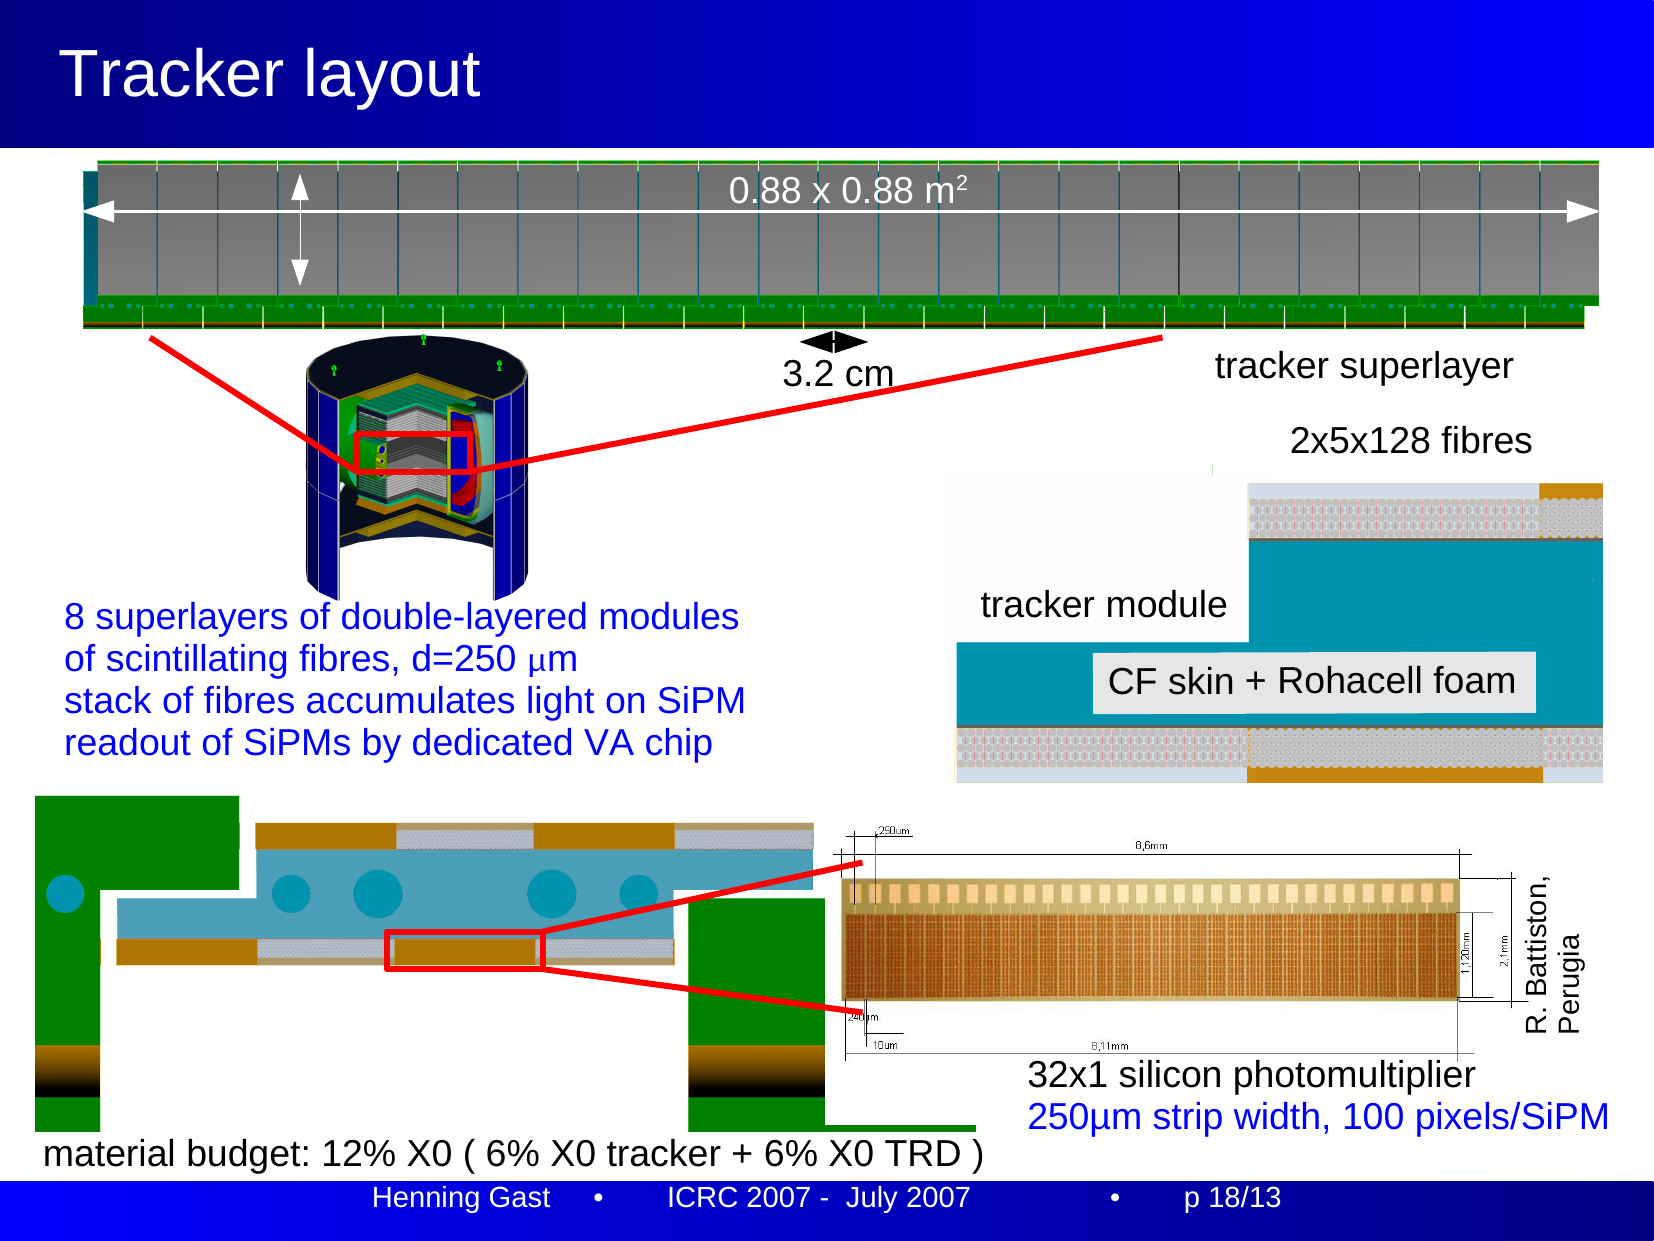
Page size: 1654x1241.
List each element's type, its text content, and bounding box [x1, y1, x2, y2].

picture [75, 149, 1613, 467]
title Tracker layout [0, 0, 1654, 148]
text_box tracker superlayer [1200, 337, 1643, 399]
text_box 0.88 x 0.88 m2 [714, 161, 1076, 210]
text_box 3.2 cm [767, 345, 956, 407]
text_box R. Battiston, Perugia [1512, 825, 1593, 1051]
text_box 0.88 x 0.88 m2 [714, 213, 1076, 224]
text_box 32x1 silicon photomultiplier 250µm strip width, 100 pixels/SiPM [1012, 1045, 1654, 1198]
picture [360, 437, 467, 469]
text_box tracker module [965, 576, 1262, 638]
picture [300, 439, 533, 588]
text_box 8 superlayers of double-layered modules of scintillating fibres, d=250 m stack of fibres accumulates light on SiPM readout of SiPMs by dedicated VA chip [49, 588, 788, 790]
text_box CF skin + Rohacell foam [1092, 651, 1537, 715]
text_box material budget: 12% X0 ( 6% X0 tracker + 6% X0 TRD ) [28, 1125, 1012, 1187]
text_box 3.2 cm [826, 381, 956, 407]
picture [35, 466, 1603, 1125]
text_box 2x5x128 fibres [1275, 412, 1551, 474]
